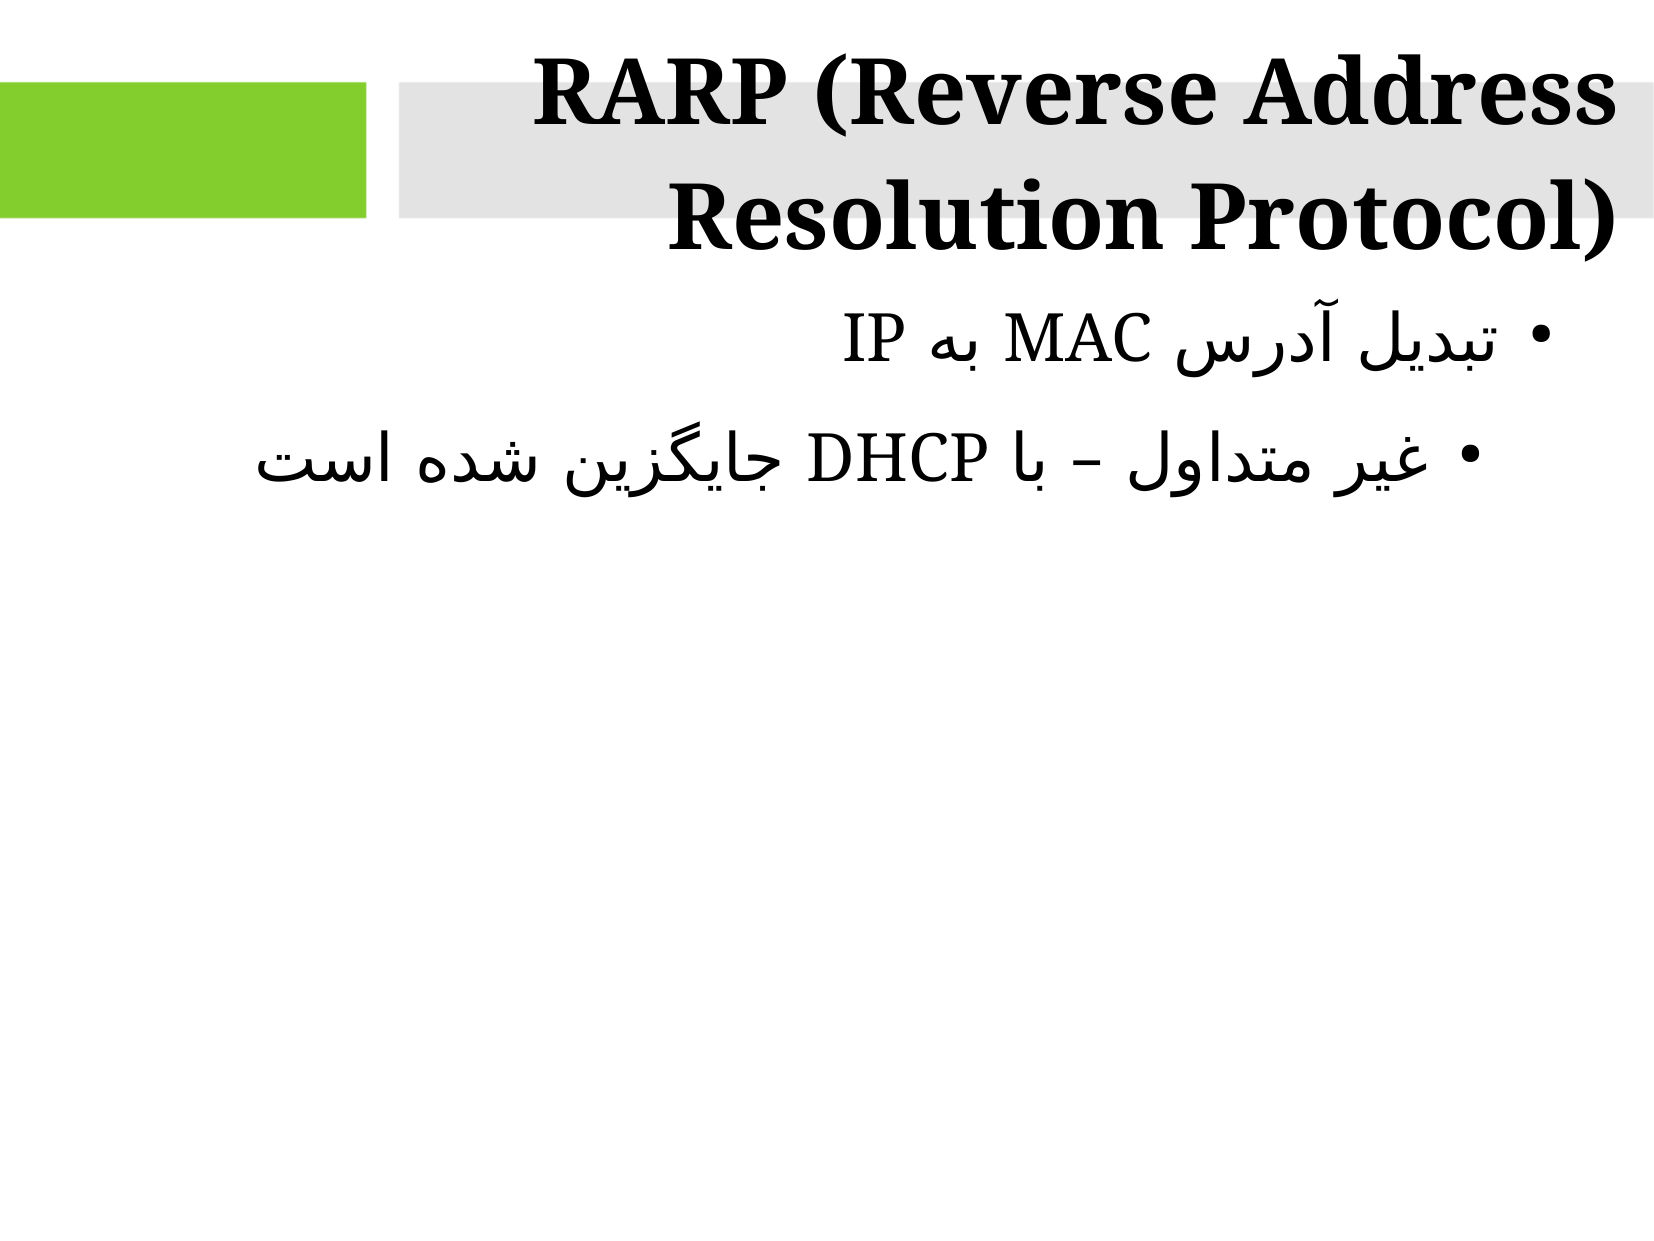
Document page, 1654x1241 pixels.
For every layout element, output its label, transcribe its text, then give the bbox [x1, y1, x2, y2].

picture [0, 0, 1654, 1241]
list تبدیل آدرس MAC به IP غیر متداول – با DHCP جایگزین شده است [82, 290, 1571, 1182]
title RARP (Reverse Address Resolution Protocol) [64, 47, 1621, 256]
